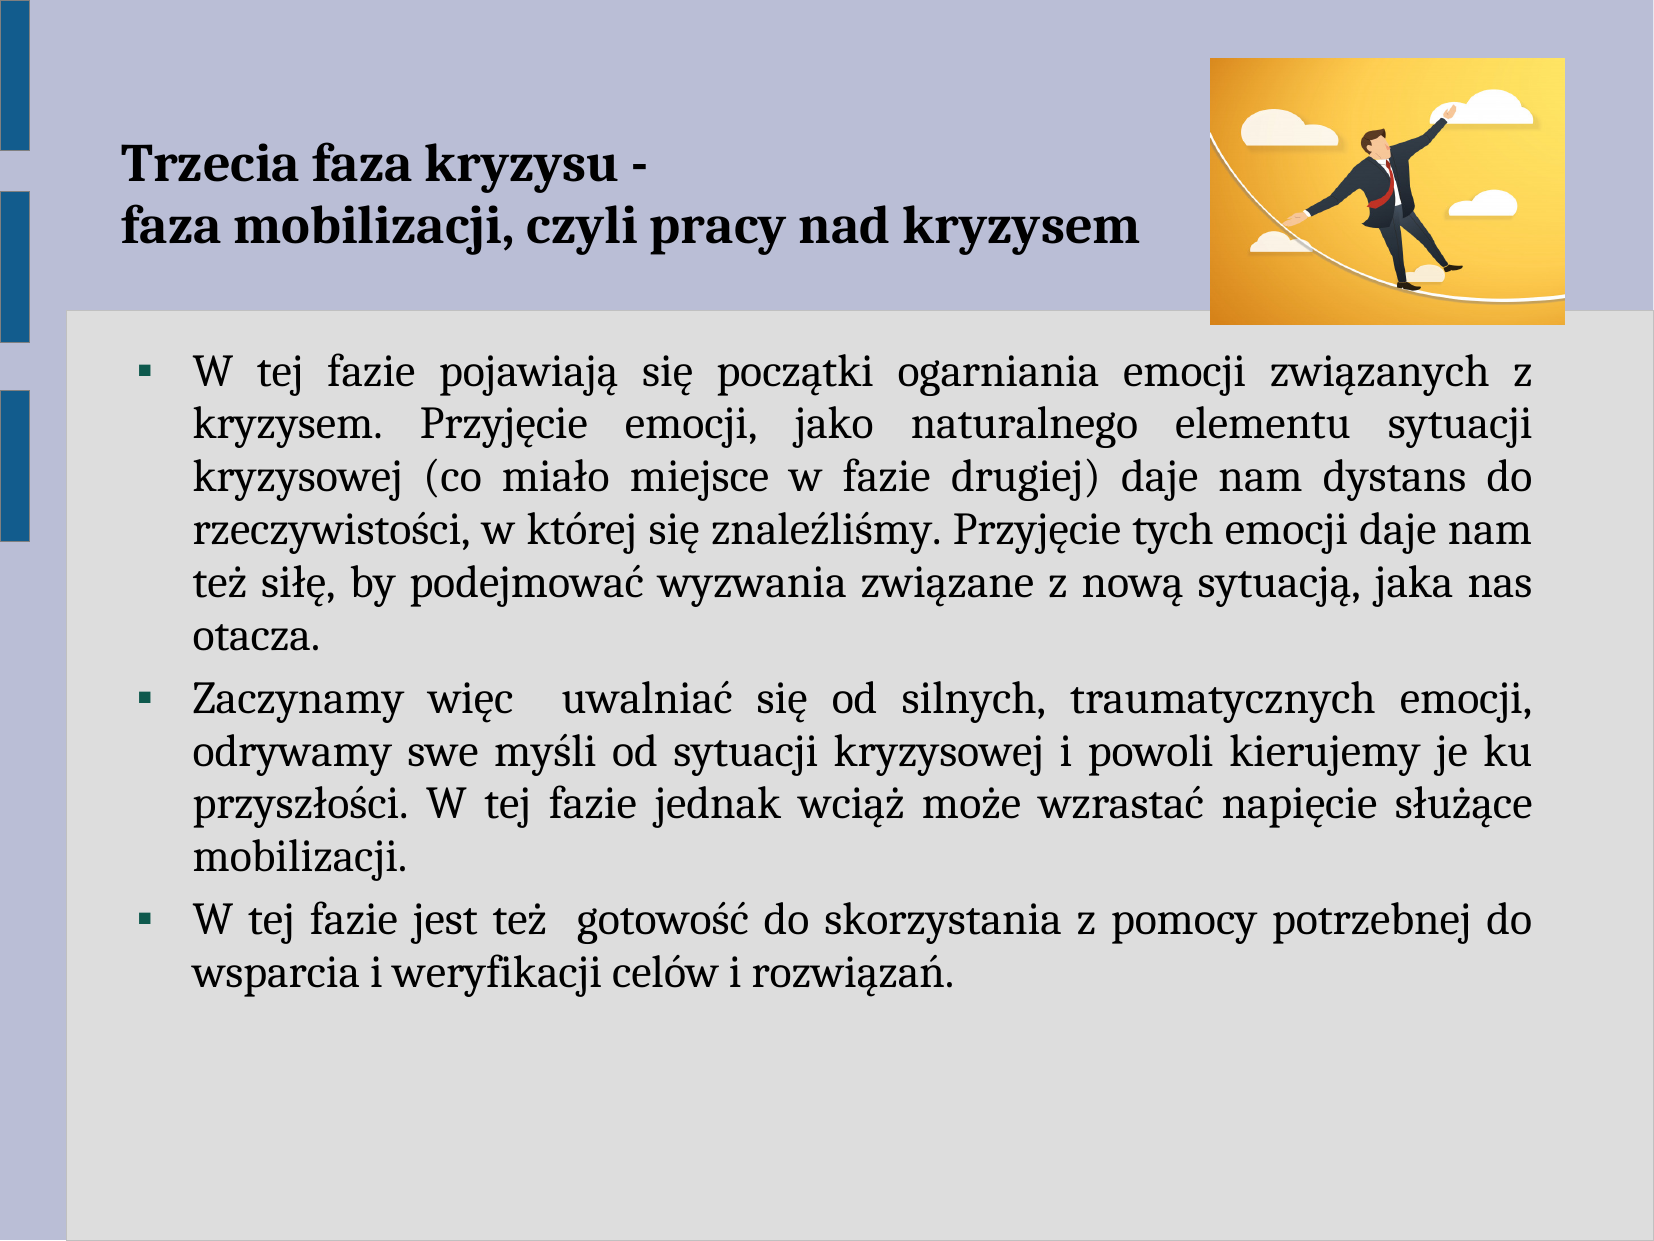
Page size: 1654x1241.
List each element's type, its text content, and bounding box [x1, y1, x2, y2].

picture [1210, 58, 1565, 325]
list W tej fazie pojawiają się początki ogarniania emocji związanych z kryzysem. Przyjęcie emocji, jako naturalnego elementu sytuacji kryzysowej (co miało miejsce w fazie drugiej) daje nam dystans do rzeczywistości, w której się znaleźliśmy. Przyjęcie tych emocji daje nam też siłę, by podejmować wyzwania związane z nową sytuacją, jaka nas otacza. Zaczynamy więc uwalniać się od silnych, traumatycznych emocji, odrywamy swe myśli od sytuacji kryzysowej i powoli kierujemy je ku przyszłości. W tej fazie jednak wciąż może wzrastać napięcie służące mobilizacji. W tej fazie jest też gotowość do skorzystania z pomocy potrzebnej do wsparcia i weryfikacji celów i rozwiązań. [121, 344, 1534, 1127]
title Trzecia faza kryzysu - faza mobilizacji, czyli pracy nad kryzysem [121, 91, 1210, 299]
